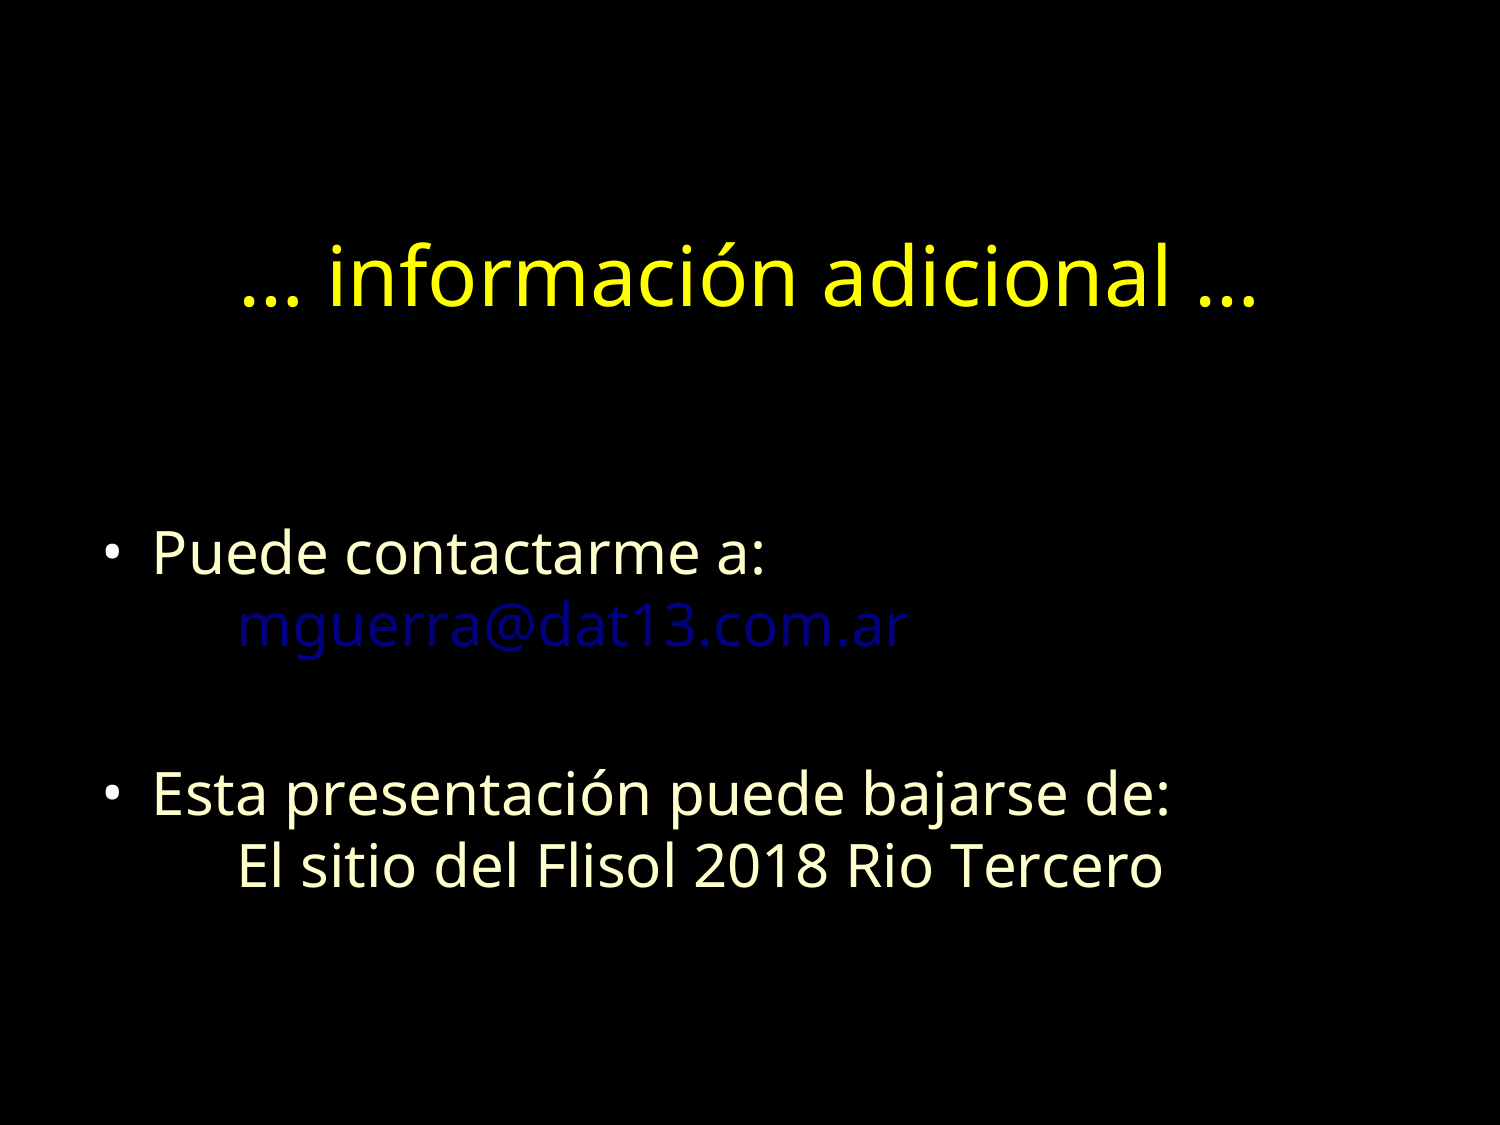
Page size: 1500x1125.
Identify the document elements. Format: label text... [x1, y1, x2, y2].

title … información adicional … [112, 206, 1388, 331]
list Puede contactarme a: mguerra@dat13.com.ar Esta presentación puede bajarse de: El sitio del Flisol 2018 Rio Tercero [86, 506, 1435, 909]
